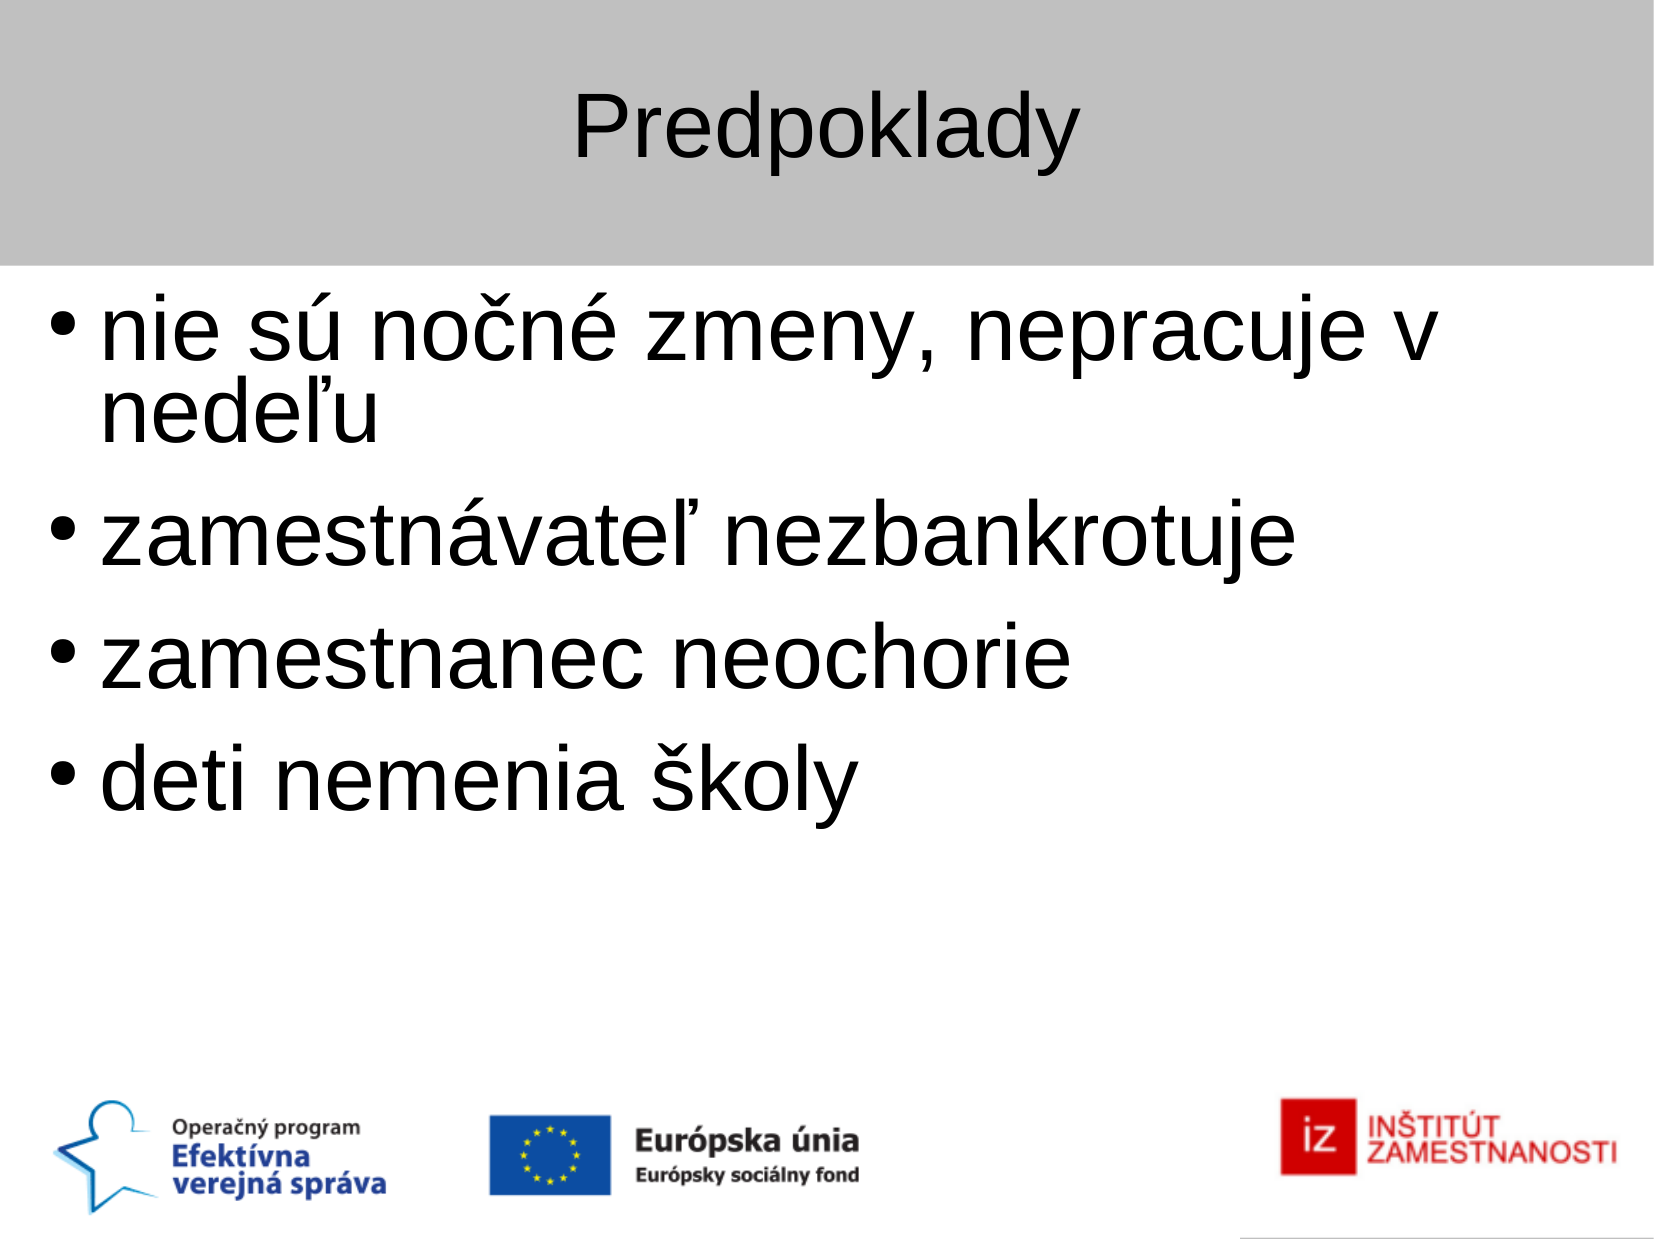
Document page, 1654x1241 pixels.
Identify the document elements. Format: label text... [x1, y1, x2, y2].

picture [1240, 1033, 1654, 1241]
list nie sú nočné zmeny, nepracuje v nedeľu zamestnávateľ nezbankrotuje zamestnanec neochorie deti nemenia školy [29, 295, 1533, 1077]
picture [29, 1077, 886, 1241]
title Predpoklady [88, 29, 1565, 237]
